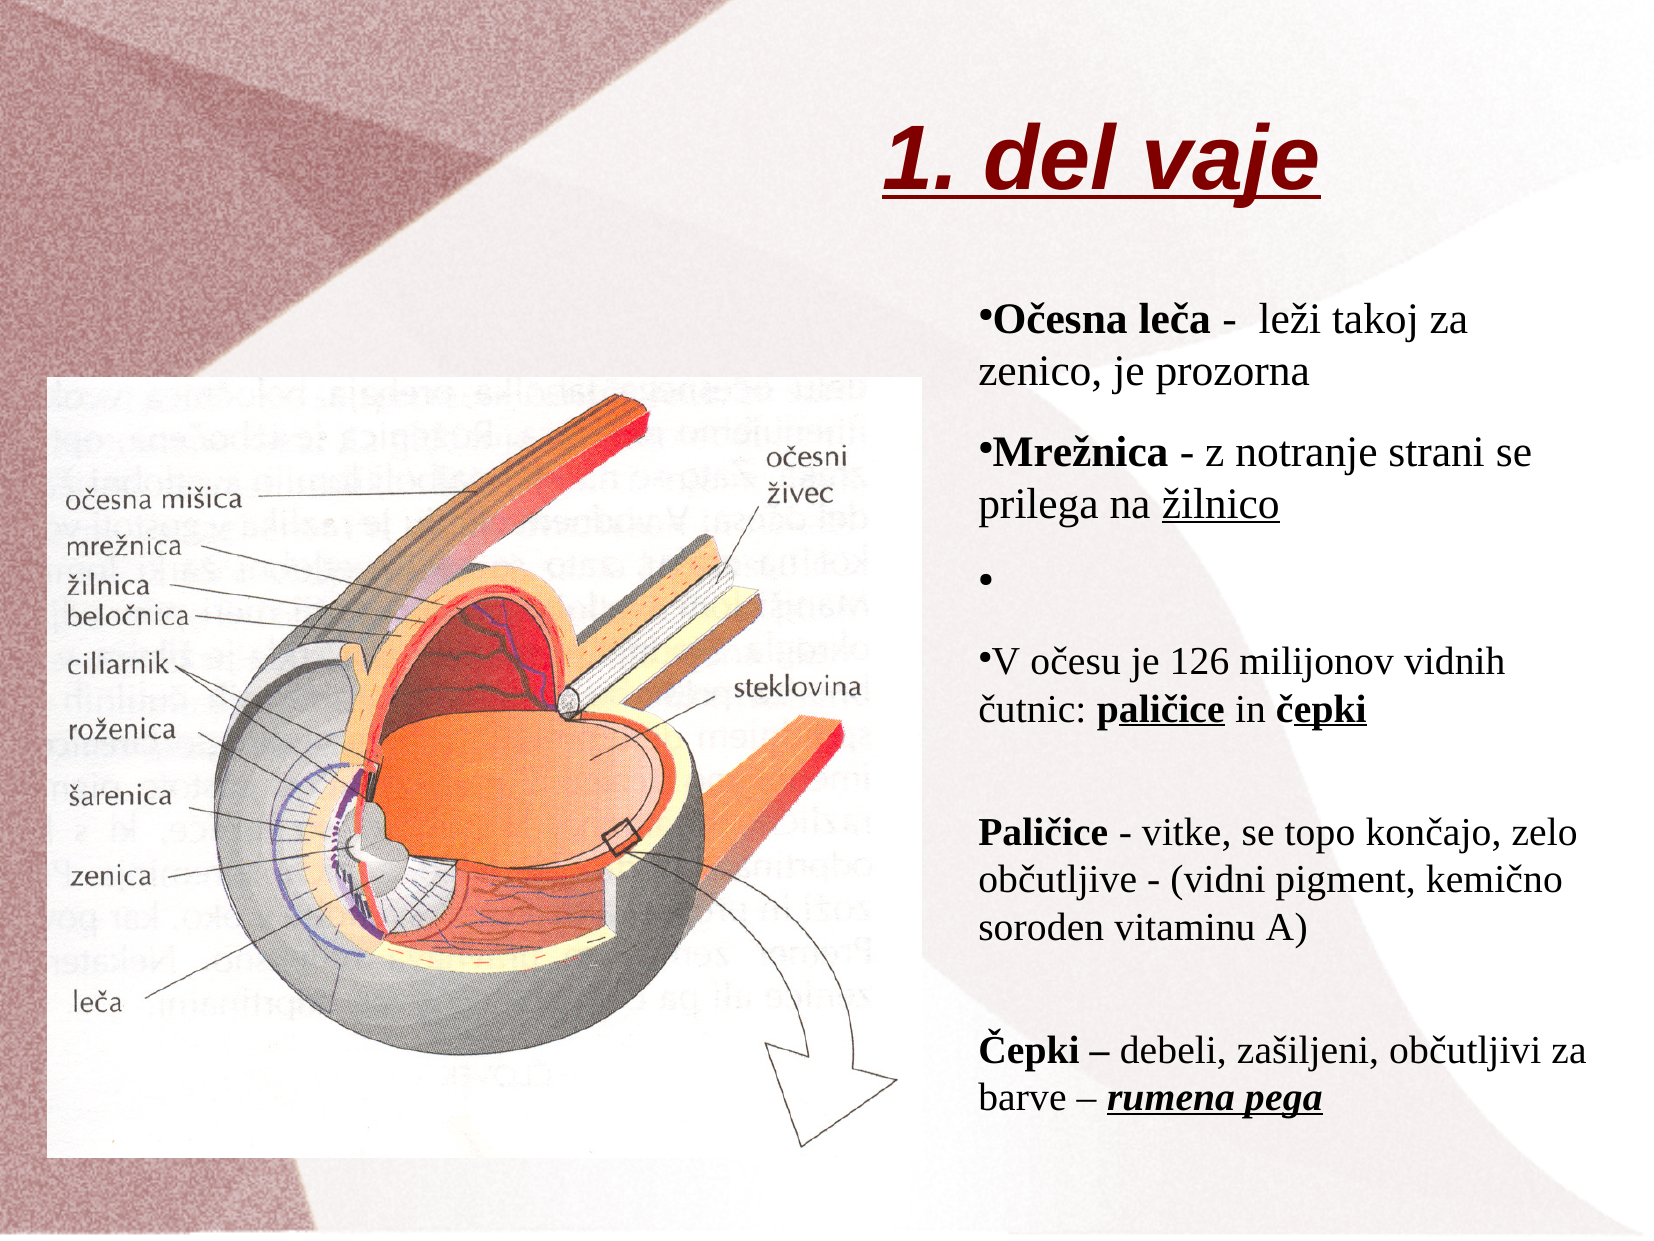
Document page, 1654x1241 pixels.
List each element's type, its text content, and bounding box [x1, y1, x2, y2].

title 1. del vaje [596, 49, 1607, 257]
picture [47, 377, 922, 1158]
list Očesna leča - leži takoj za zenico, je prozorna Mrežnica - z notranje strani se prilega na žilnico V očesu je 126 milijonov vidnih čutnic: paličice in čepki Paličice - vitke, se topo končajo, zelo občutljive - (vidni pigment, kemično soroden vitaminu A) Čepki – debeli, zašiljeni, občutljivi za barve – rumena pega [978, 290, 1601, 1122]
